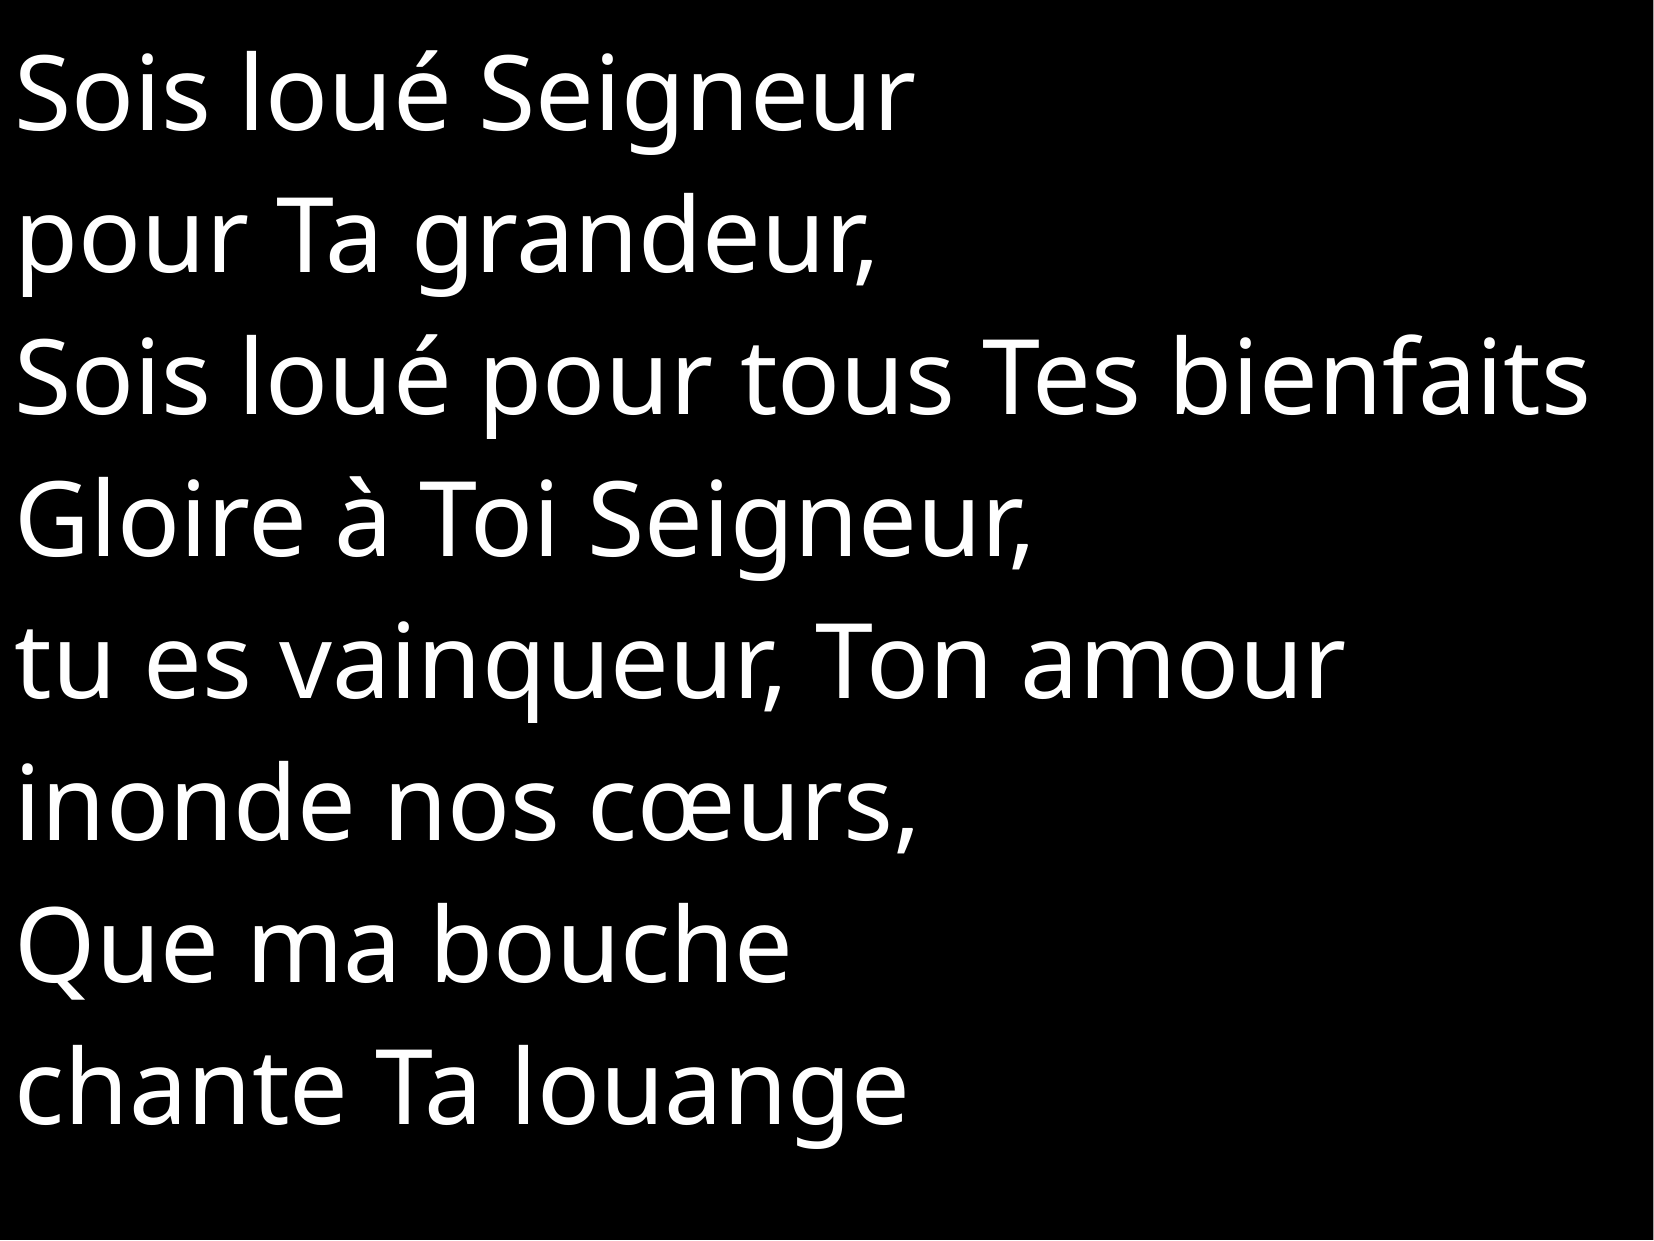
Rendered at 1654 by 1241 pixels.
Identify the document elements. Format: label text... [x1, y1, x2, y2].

text_box Sois loué Seigneur pour Ta grandeur, Sois loué pour tous Tes bienfaits Gloire à Toi Seigneur, tu es vainqueur, Ton amour inonde nos cœurs, Que ma bouche chante Ta louange . [0, 11, 1654, 1241]
